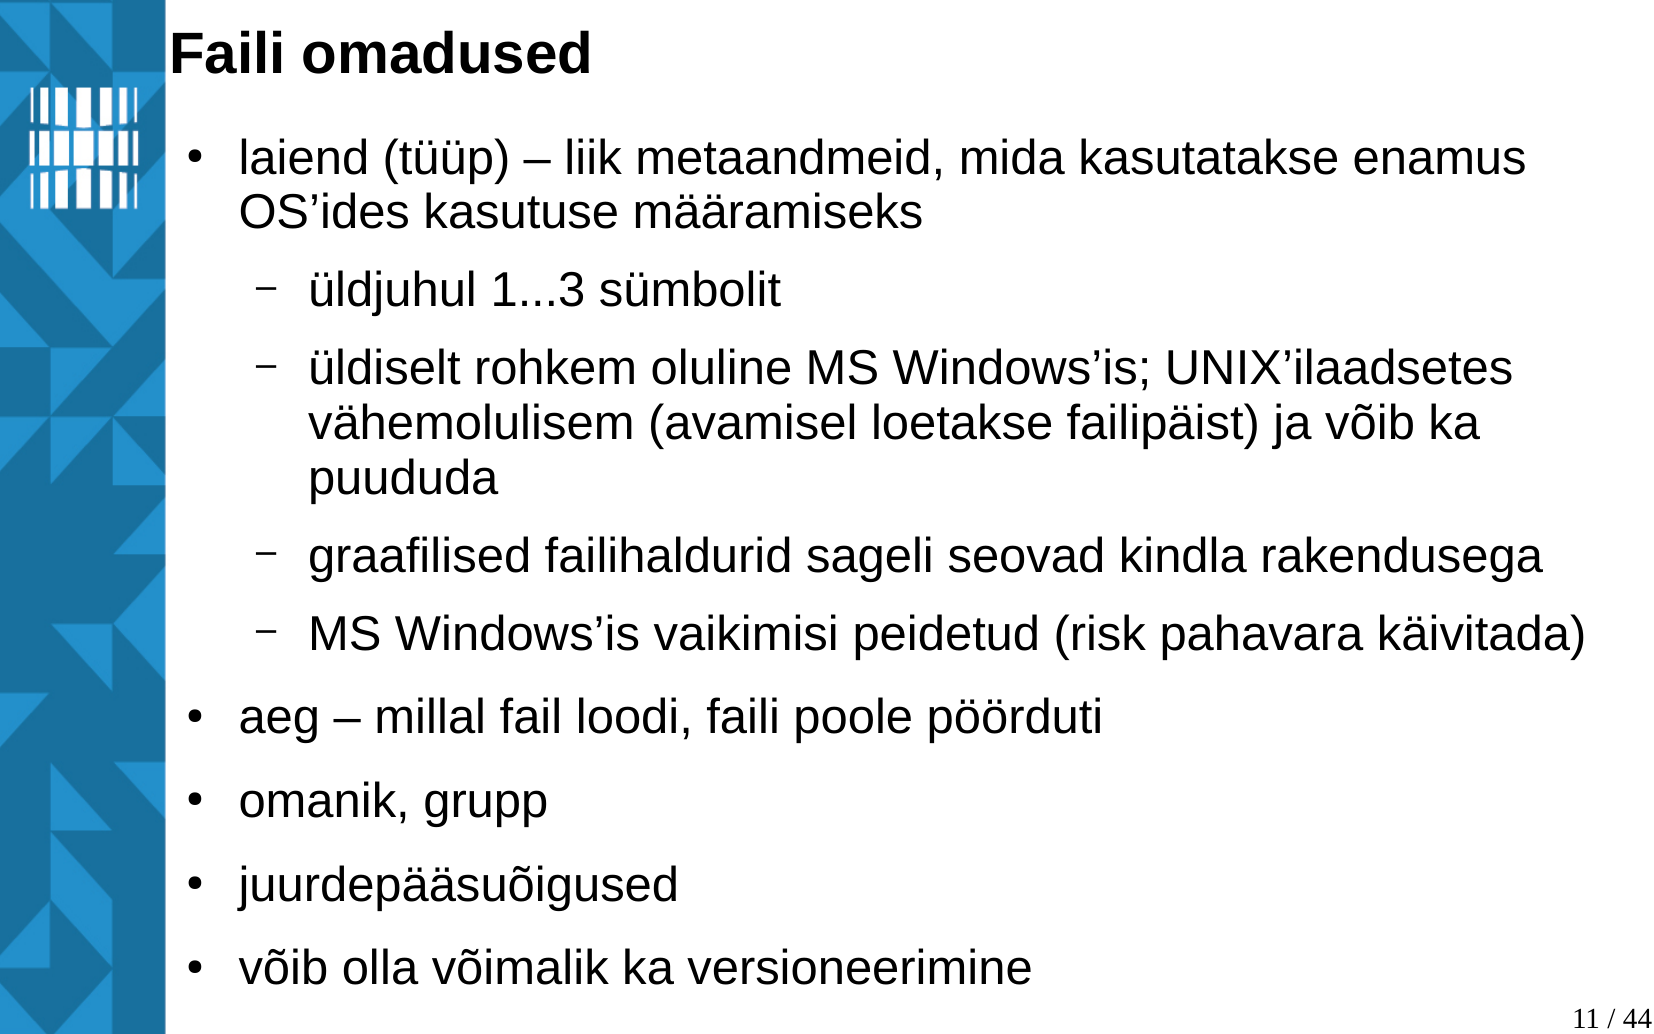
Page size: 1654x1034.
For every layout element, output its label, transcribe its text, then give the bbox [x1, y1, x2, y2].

list laiend (tüüp) – liik metaandmeid, mida kasutatakse enamus OS’ides kasutuse määramiseks üldjuhul 1...3 sümbolit üldiselt rohkem oluline MS Windows’is; UNIX’ilaadsetes vähemolulisem (avamisel loetakse failipäist) ja võib ka puududa graafilised failihaldurid sageli seovad kindla rakendusega MS Windows’is vaikimisi peidetud (risk pahavara käivitada) aeg – millal fail loodi, faili poole pöörduti omanik, grupp juurdepääsuõigused võib olla võimalik ka versioneerimine [169, 129, 1630, 997]
title Faili omadused [169, 11, 1571, 95]
